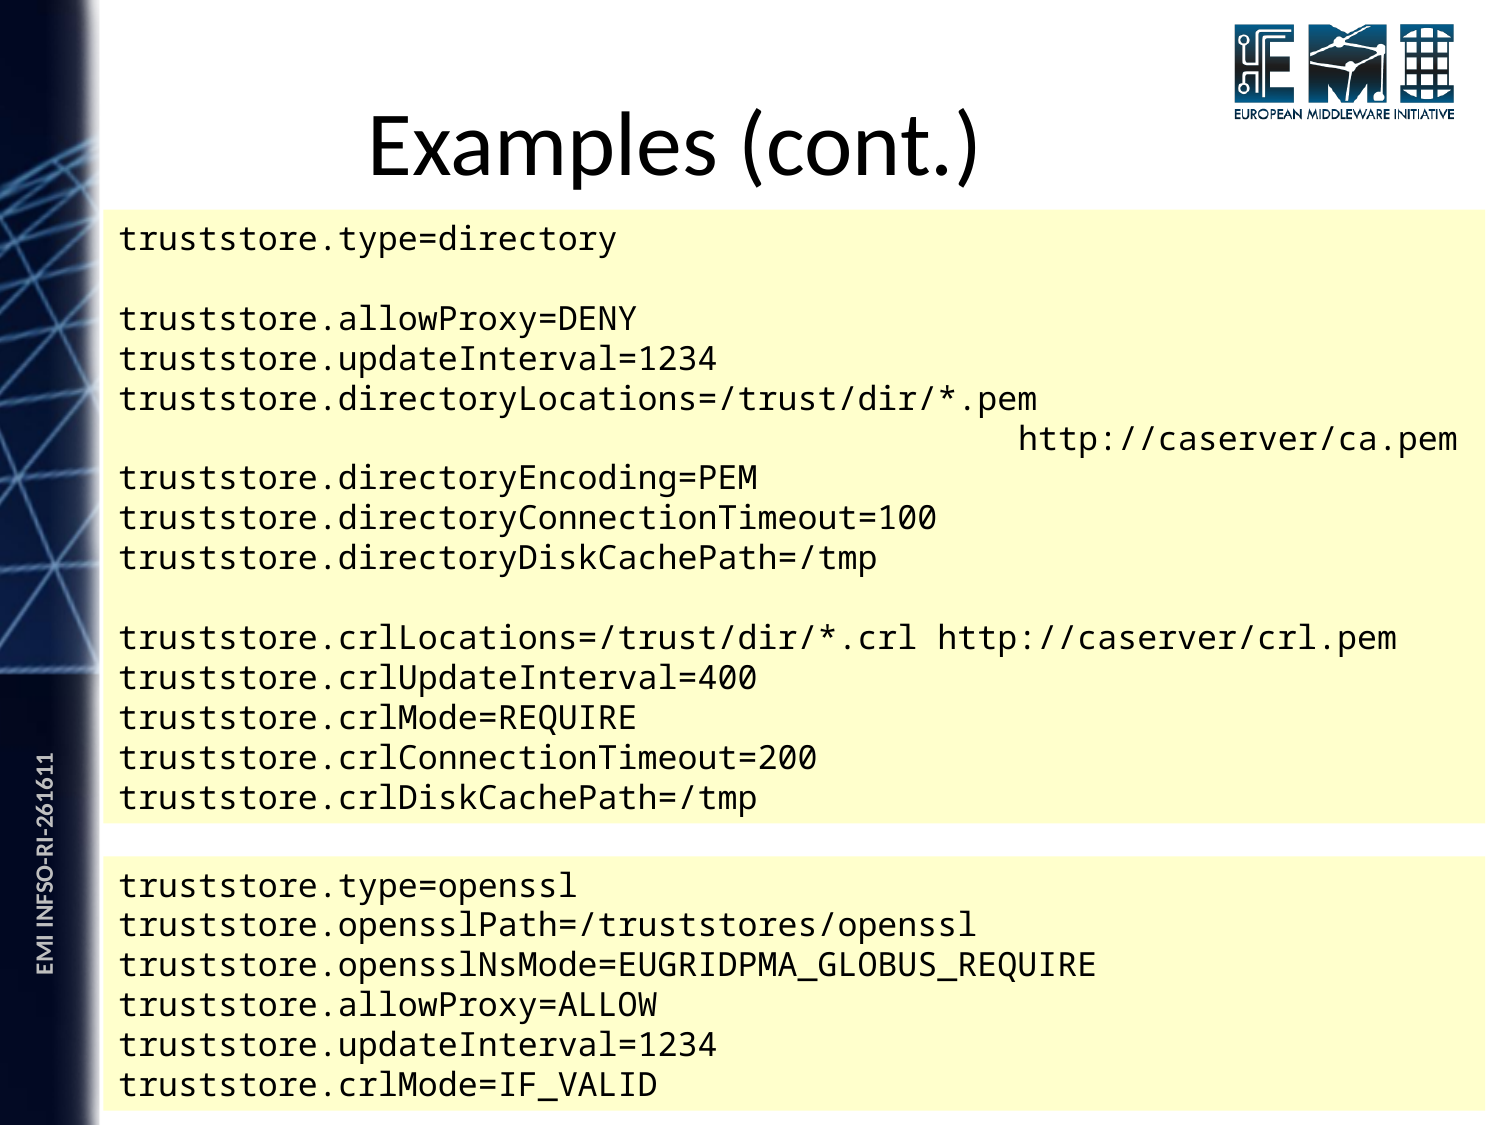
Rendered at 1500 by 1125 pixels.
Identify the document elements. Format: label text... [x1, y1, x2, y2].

text_box truststore.type=directory truststore.allowProxy=DENY truststore.updateInterval=1234 truststore.directoryLocations=/trust/dir/*.pem http://caserver/ca.pem truststore.directoryEncoding=PEM truststore.directoryConnectionTimeout=100 truststore.directoryDiskCachePath=/tmp truststore.crlLocations=/trust/dir/*.crl http://caserver/crl.pem truststore.crlUpdateInterval=400 truststore.crlMode=REQUIRE truststore.crlConnectionTimeout=200 truststore.crlDiskCachePath=/tmp [103, 209, 1486, 824]
text_box truststore.type=openssl truststore.opensslPath=/truststores/openssl truststore.opensslNsMode=EUGRIDPMA_GLOBUS_REQUIRE truststore.allowProxy=ALLOW truststore.updateInterval=1234 truststore.crlMode=IF_VALID [103, 856, 1486, 1111]
picture [0, 0, 111, 1125]
title Examples (cont.) [112, 44, 1238, 209]
picture [1185, 8, 1500, 140]
